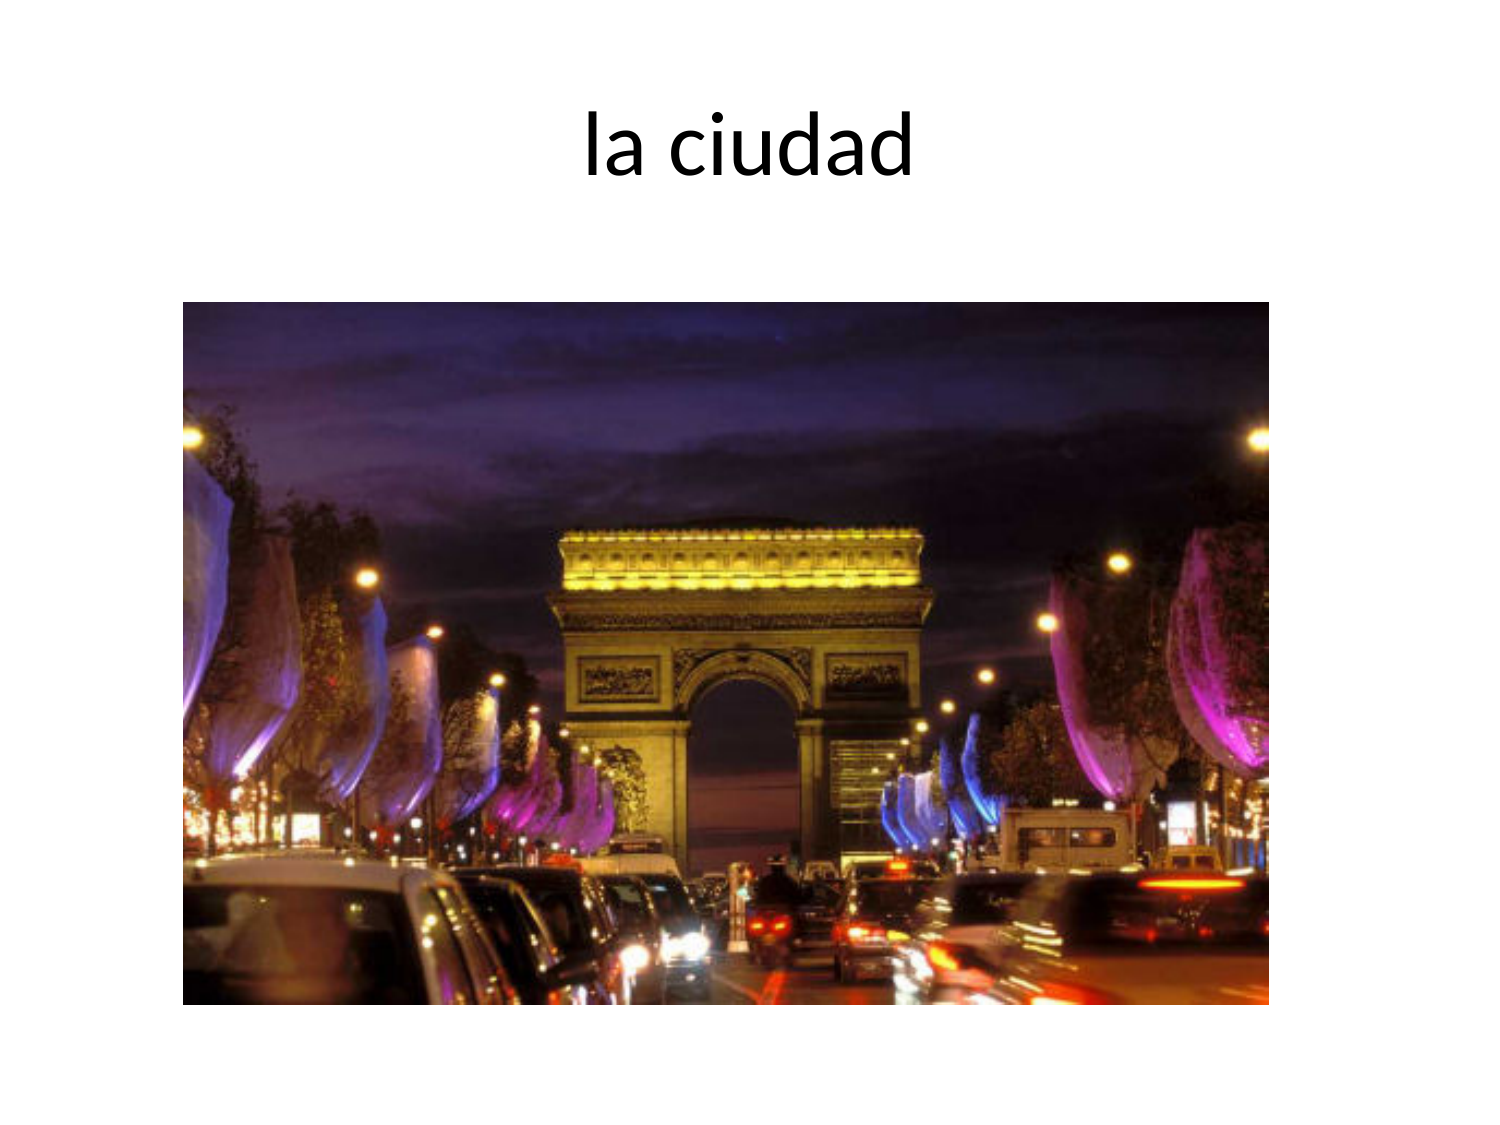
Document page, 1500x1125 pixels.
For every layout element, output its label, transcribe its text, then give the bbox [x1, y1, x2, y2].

picture [183, 302, 1269, 1005]
title la ciudad [75, 45, 1425, 233]
